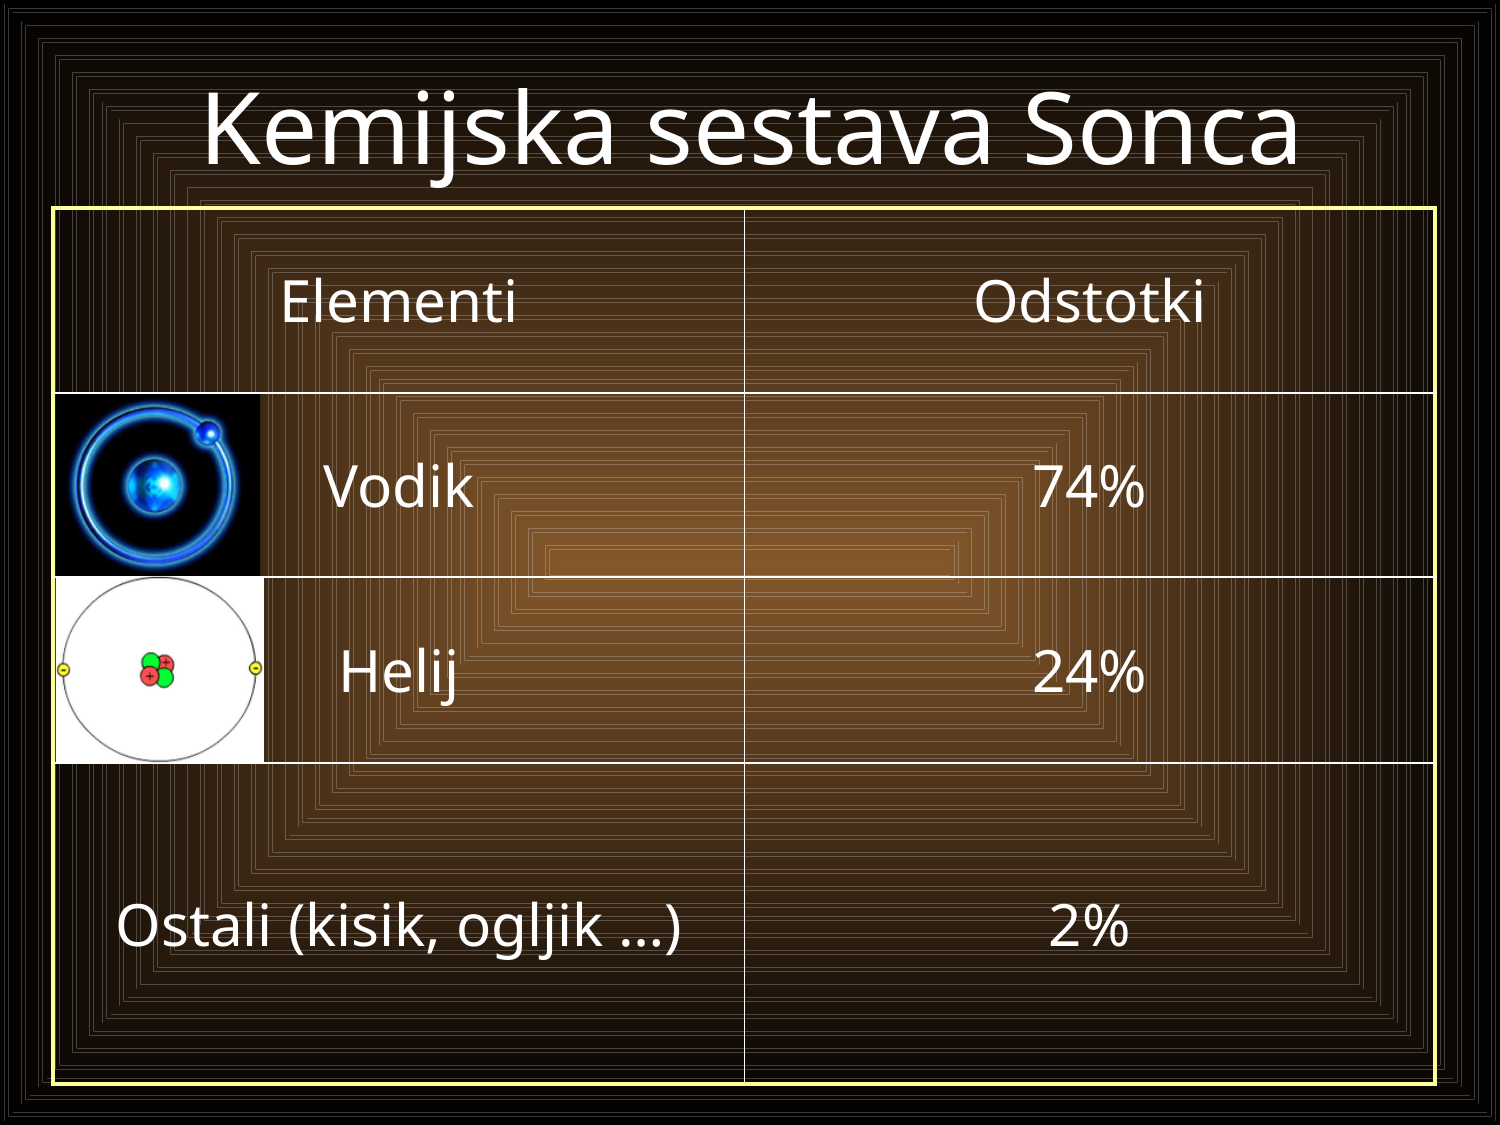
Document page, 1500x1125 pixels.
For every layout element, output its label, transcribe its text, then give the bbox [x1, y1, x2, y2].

table_cell 24% [745, 578, 1433, 762]
table_header Odstotki [745, 210, 1433, 392]
title Kemijska sestava Sonca [76, 31, 1427, 206]
picture [55, 394, 264, 763]
table_header Elementi [55, 210, 744, 392]
table_cell Helij [264, 578, 744, 762]
table_cell Ostali (kisik, ogljik …) [55, 764, 744, 1082]
table_cell Vodik [261, 394, 744, 576]
table_cell 2% [745, 764, 1433, 1082]
table_cell 74% [745, 394, 1433, 576]
